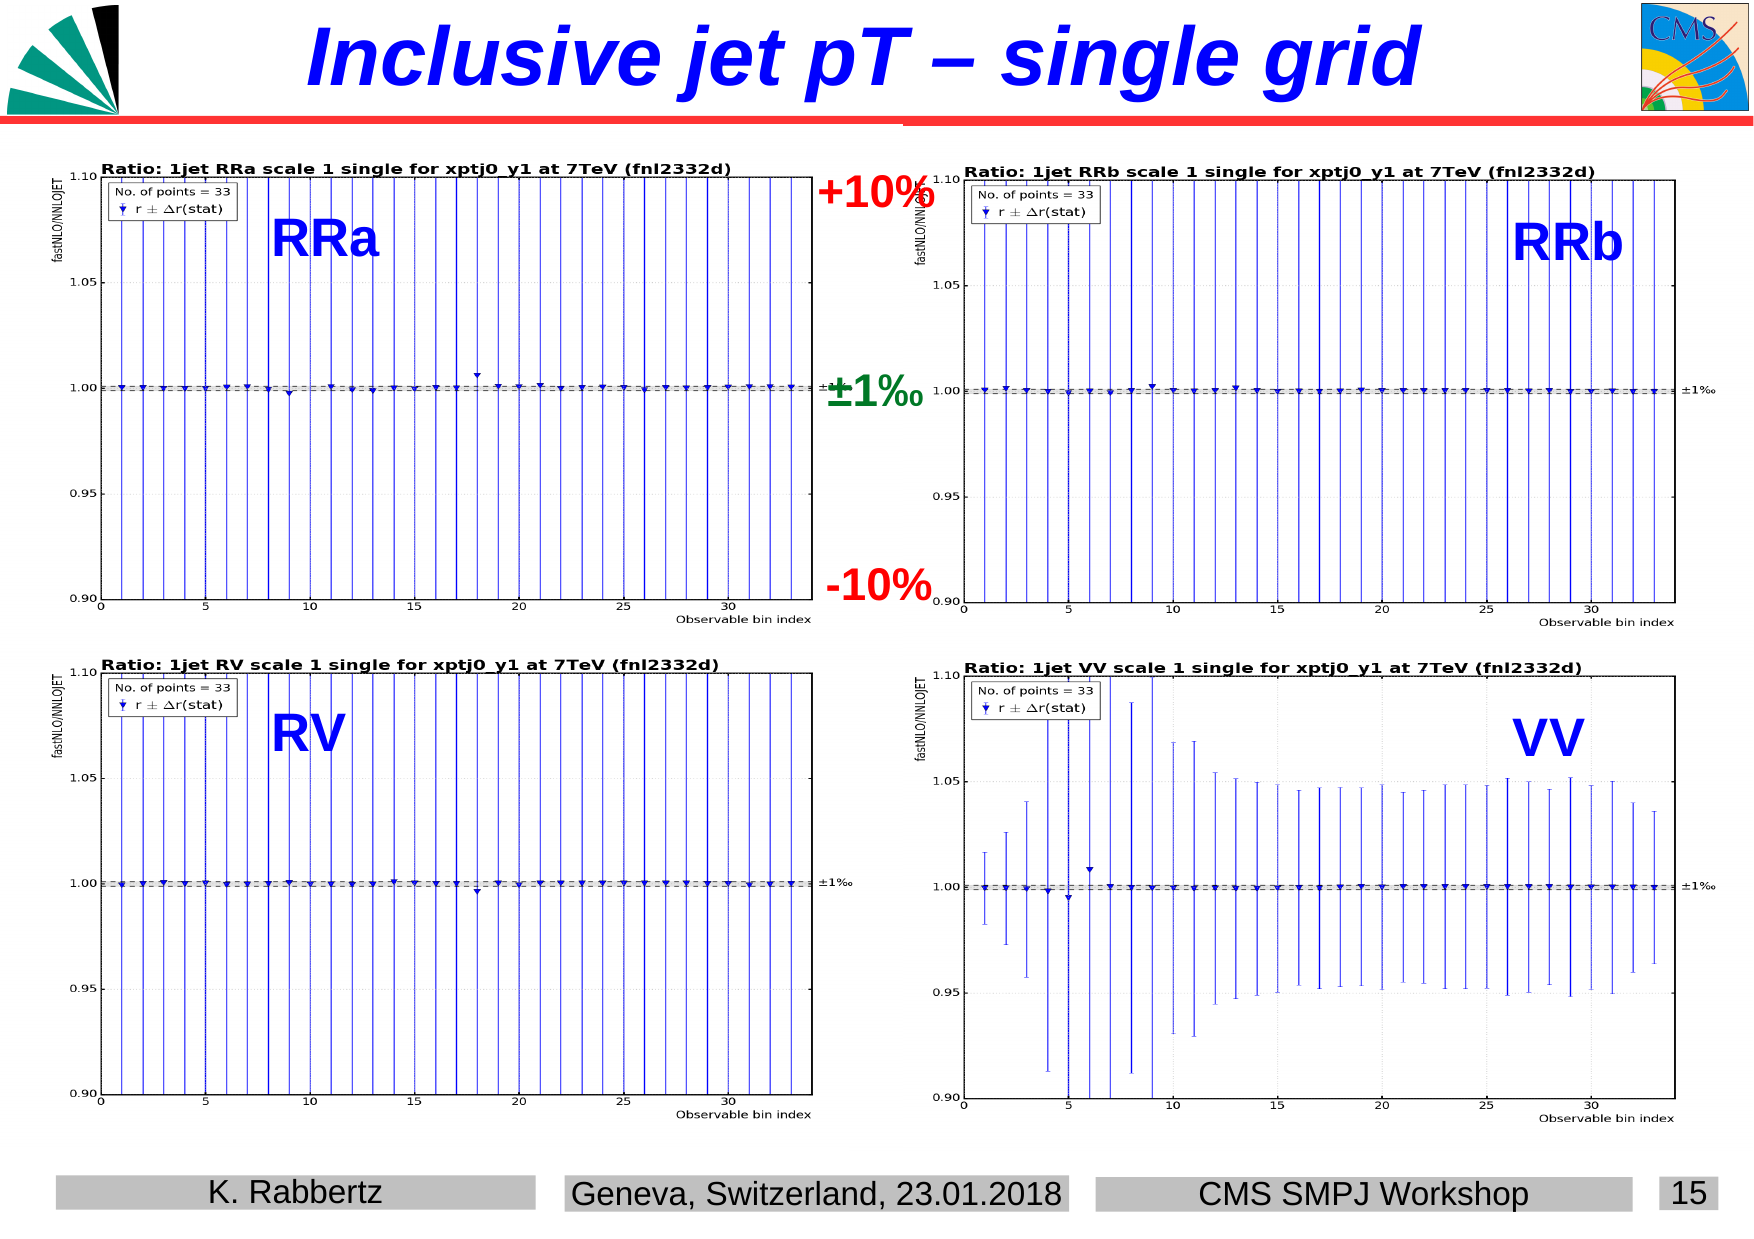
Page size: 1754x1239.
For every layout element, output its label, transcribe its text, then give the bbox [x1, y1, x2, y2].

text_box +10% [805, 160, 948, 224]
picture [1641, 3, 1749, 111]
text_box VV [1501, 701, 1638, 775]
picture [0, 124, 1754, 1151]
text_box -10% [813, 553, 945, 617]
text_box RRb [1501, 205, 1638, 279]
picture [7, 5, 119, 116]
title Inclusive jet pT – single grid [123, 0, 1606, 114]
text_box RV [259, 696, 396, 770]
text_box ±1‰ [815, 359, 937, 423]
text_box RRa [259, 201, 396, 274]
